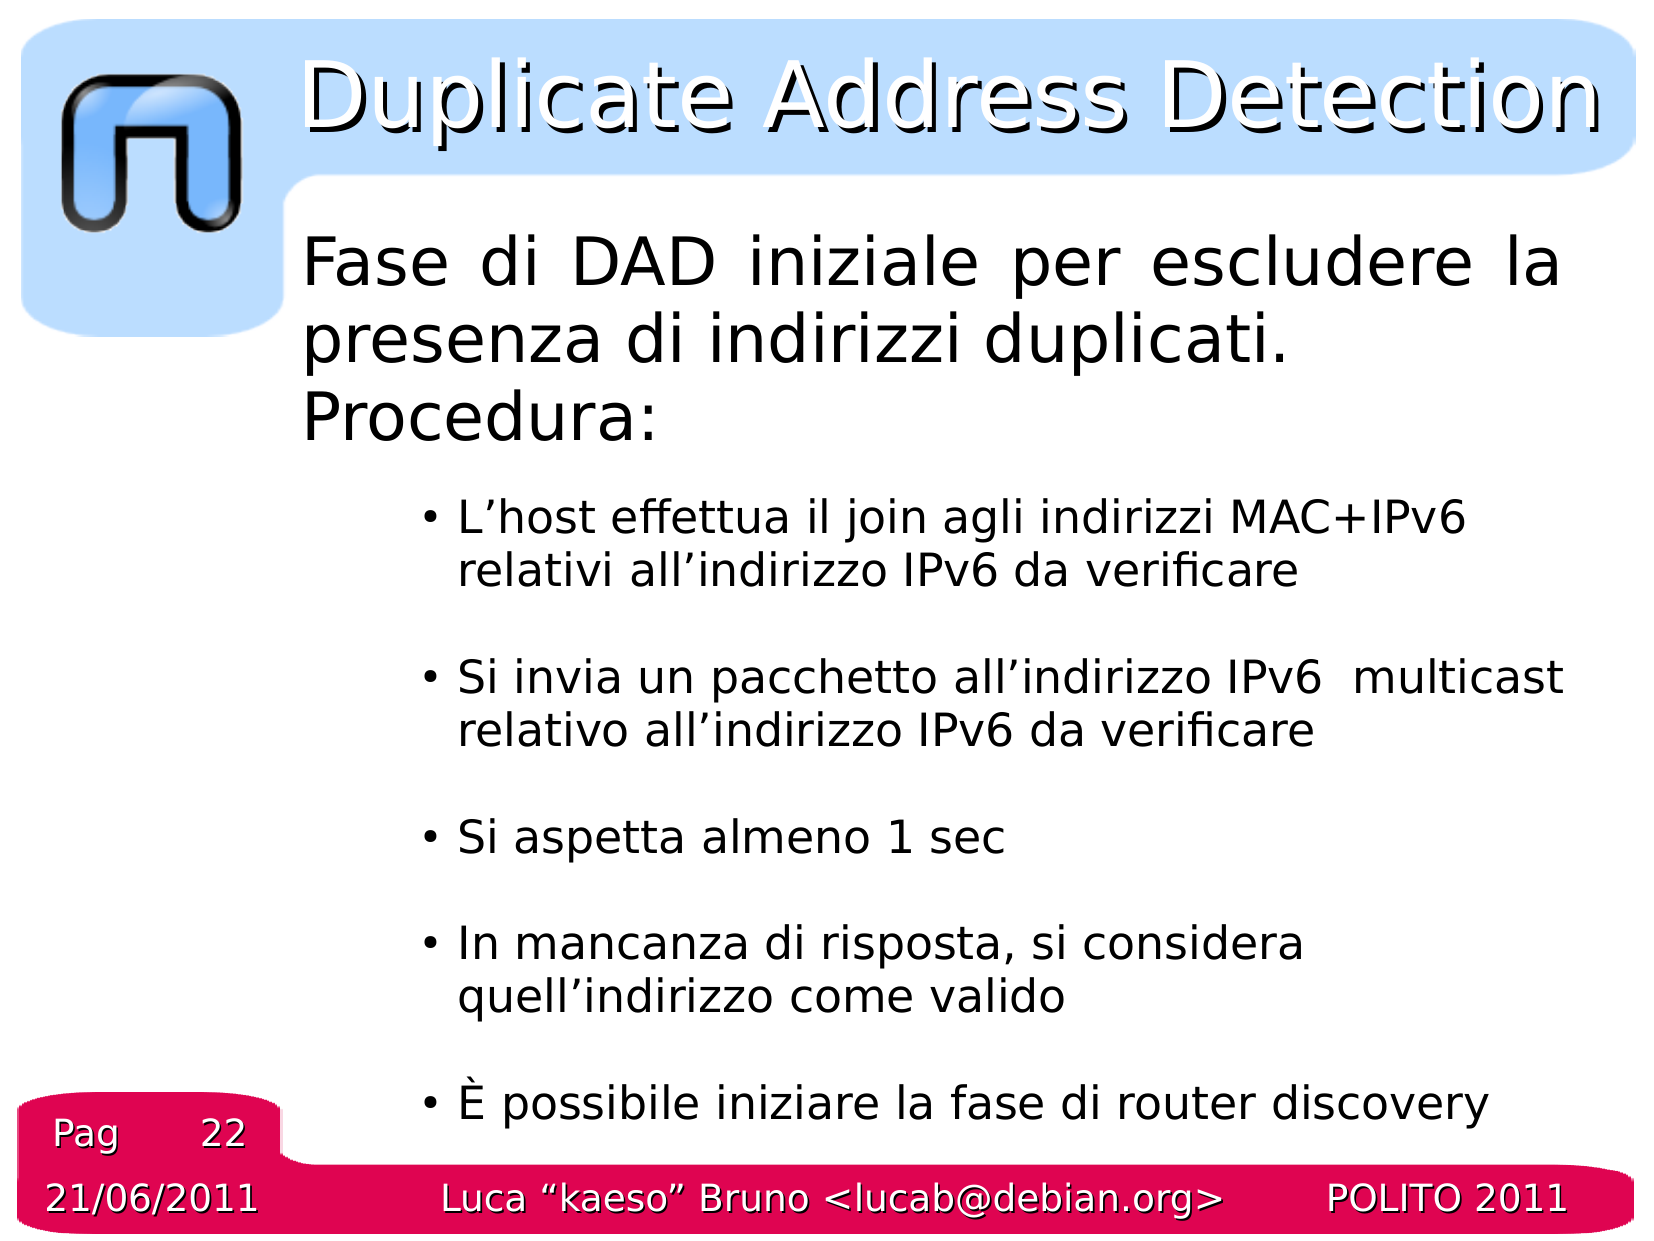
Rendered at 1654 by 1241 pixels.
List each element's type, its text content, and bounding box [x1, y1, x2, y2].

picture [284, 1092, 1634, 1234]
text_box L’host effettua il join agli indirizzi MAC+IPv6 relativi all’indirizzo IPv6 da verificare Si invia un pacchetto all’indirizzo IPv6 multicast relativo all’indirizzo IPv6 da verificare Si aspetta almeno 1 sec In mancanza di risposta, si considera quell’indirizzo come valido È possibile iniziare la fase di router discovery [372, 483, 1595, 1138]
text_box Luca “kaeso” Bruno <lucab@debian.org> POLITO 2011 [425, 1169, 1585, 1241]
text_box 21/06/2011 [29, 1169, 284, 1241]
title Duplicate Address Detection [265, 0, 1636, 193]
text_box Pag <numero> [38, 1104, 424, 1178]
text_box Fase di DAD iniziale per escludere la presenza di indirizzi duplicati. Procedura: [301, 222, 1565, 457]
picture [0, 19, 1636, 337]
picture [17, 1092, 372, 1234]
